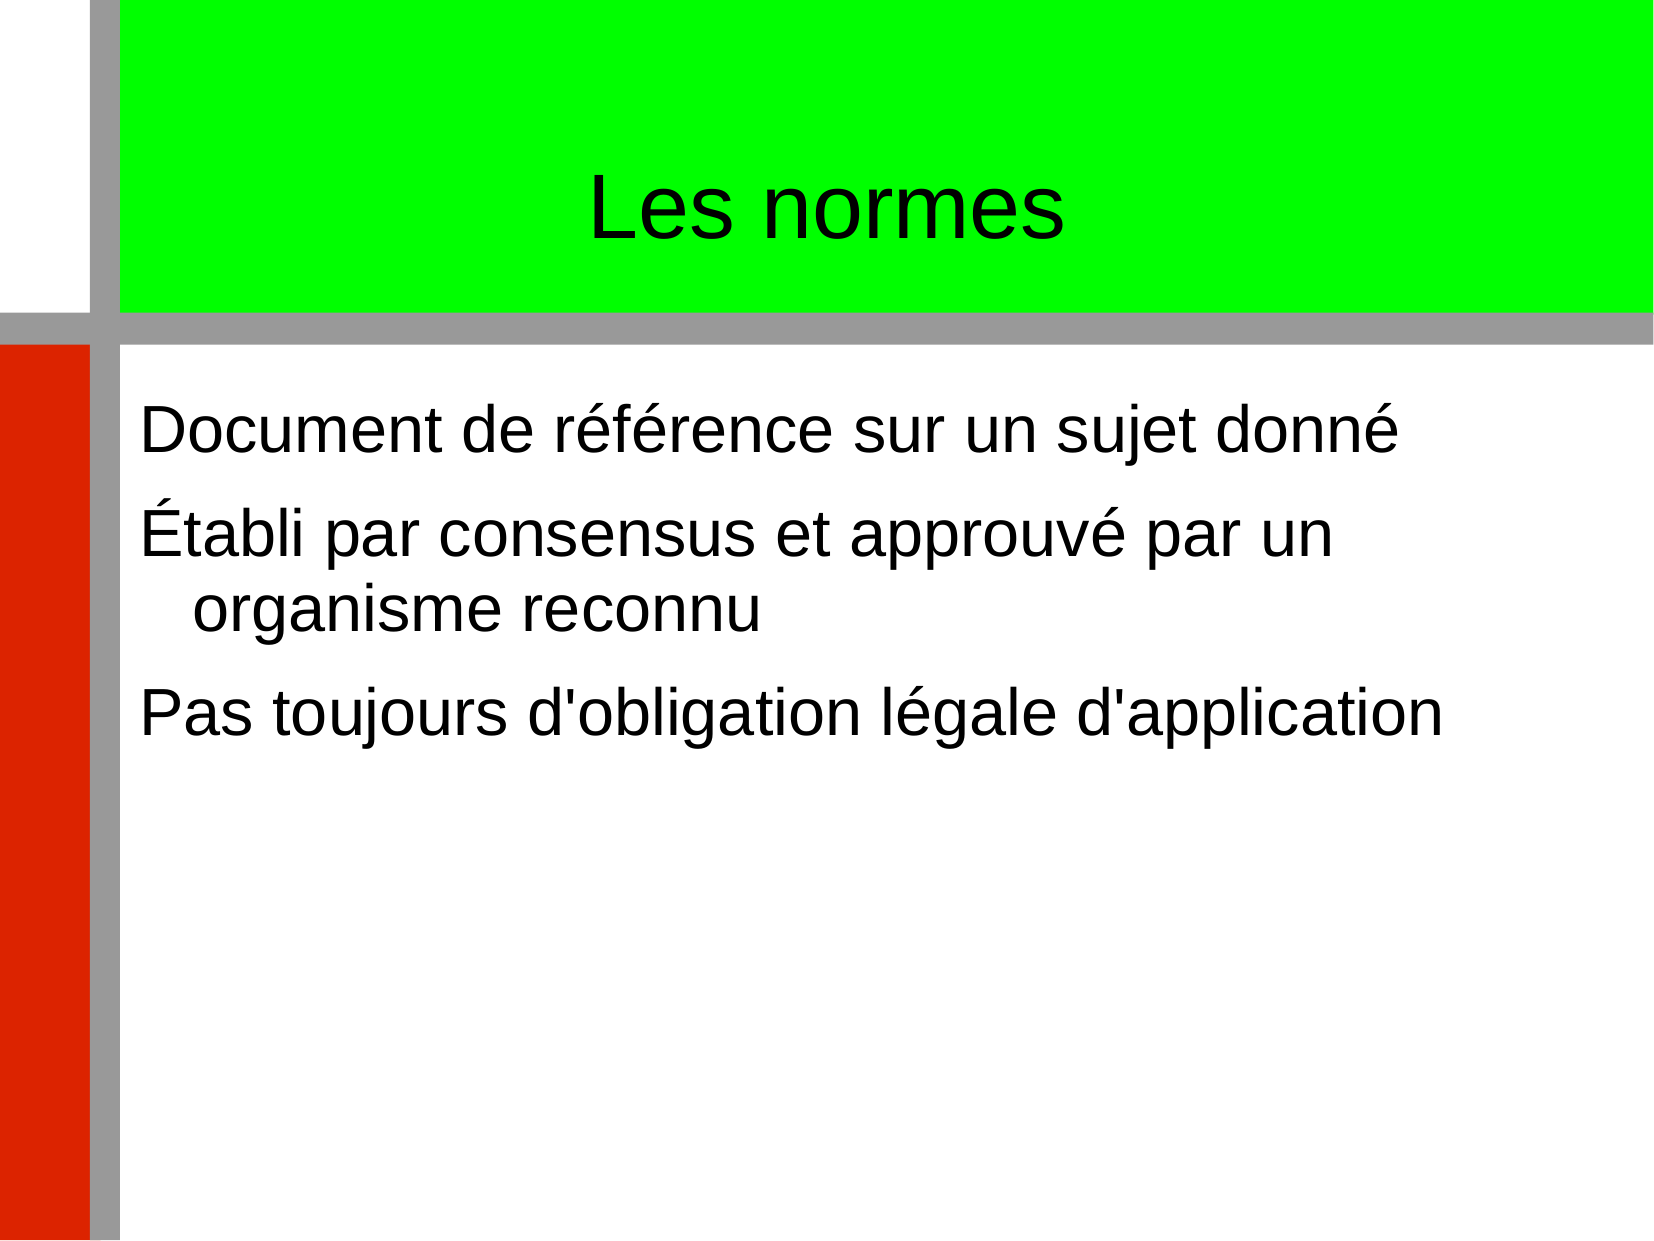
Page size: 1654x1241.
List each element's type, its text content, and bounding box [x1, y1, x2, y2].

title Les normes [121, 102, 1534, 311]
list Document de référence sur un sujet donné Établi par consensus et approuvé par un organisme reconnu Pas toujours d'obligation légale d'application [121, 391, 1534, 1127]
